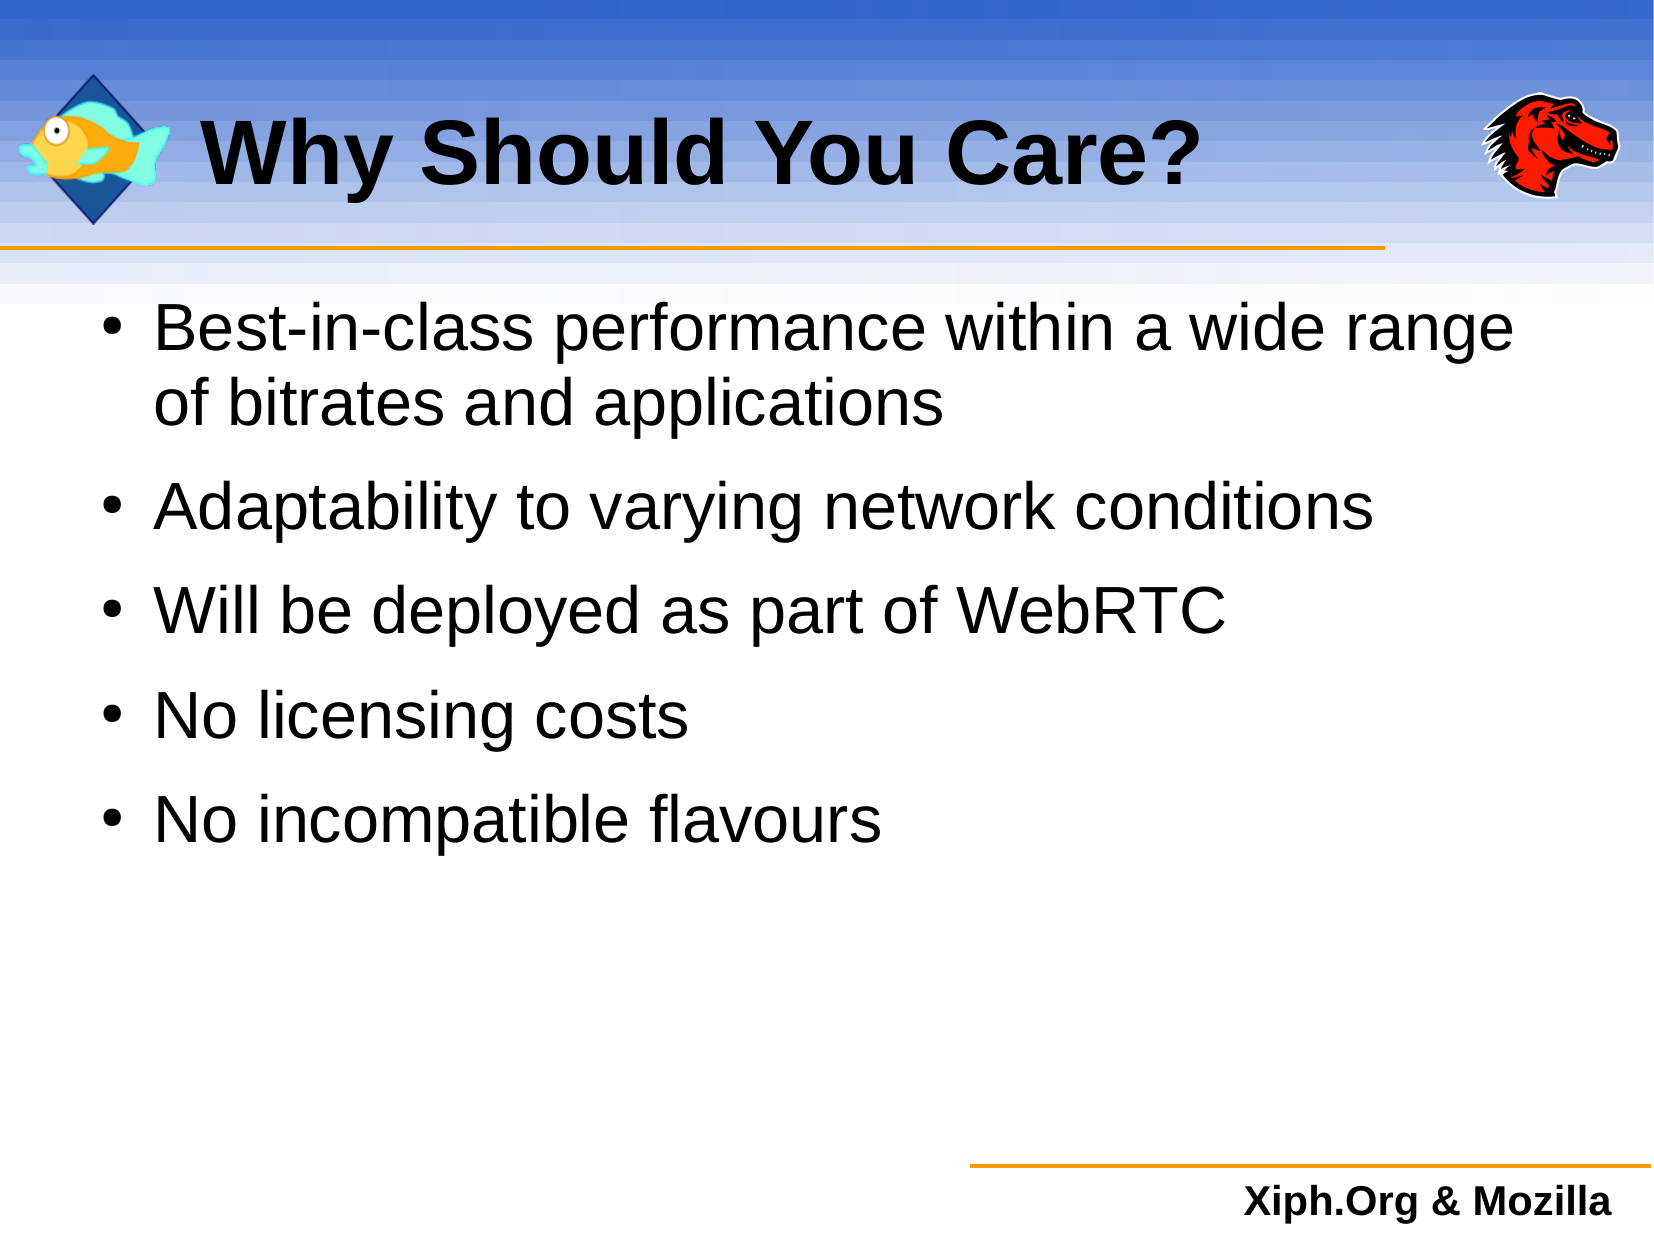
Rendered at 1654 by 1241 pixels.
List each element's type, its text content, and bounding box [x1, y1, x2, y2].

list Best-in-class performance within a wide range of bitrates and applications Adaptability to varying network conditions Will be deployed as part of WebRTC No licensing costs No incompatible flavours [82, 290, 1538, 1010]
title Why Should You Care? [200, 49, 1571, 257]
picture [0, 0, 1654, 1241]
